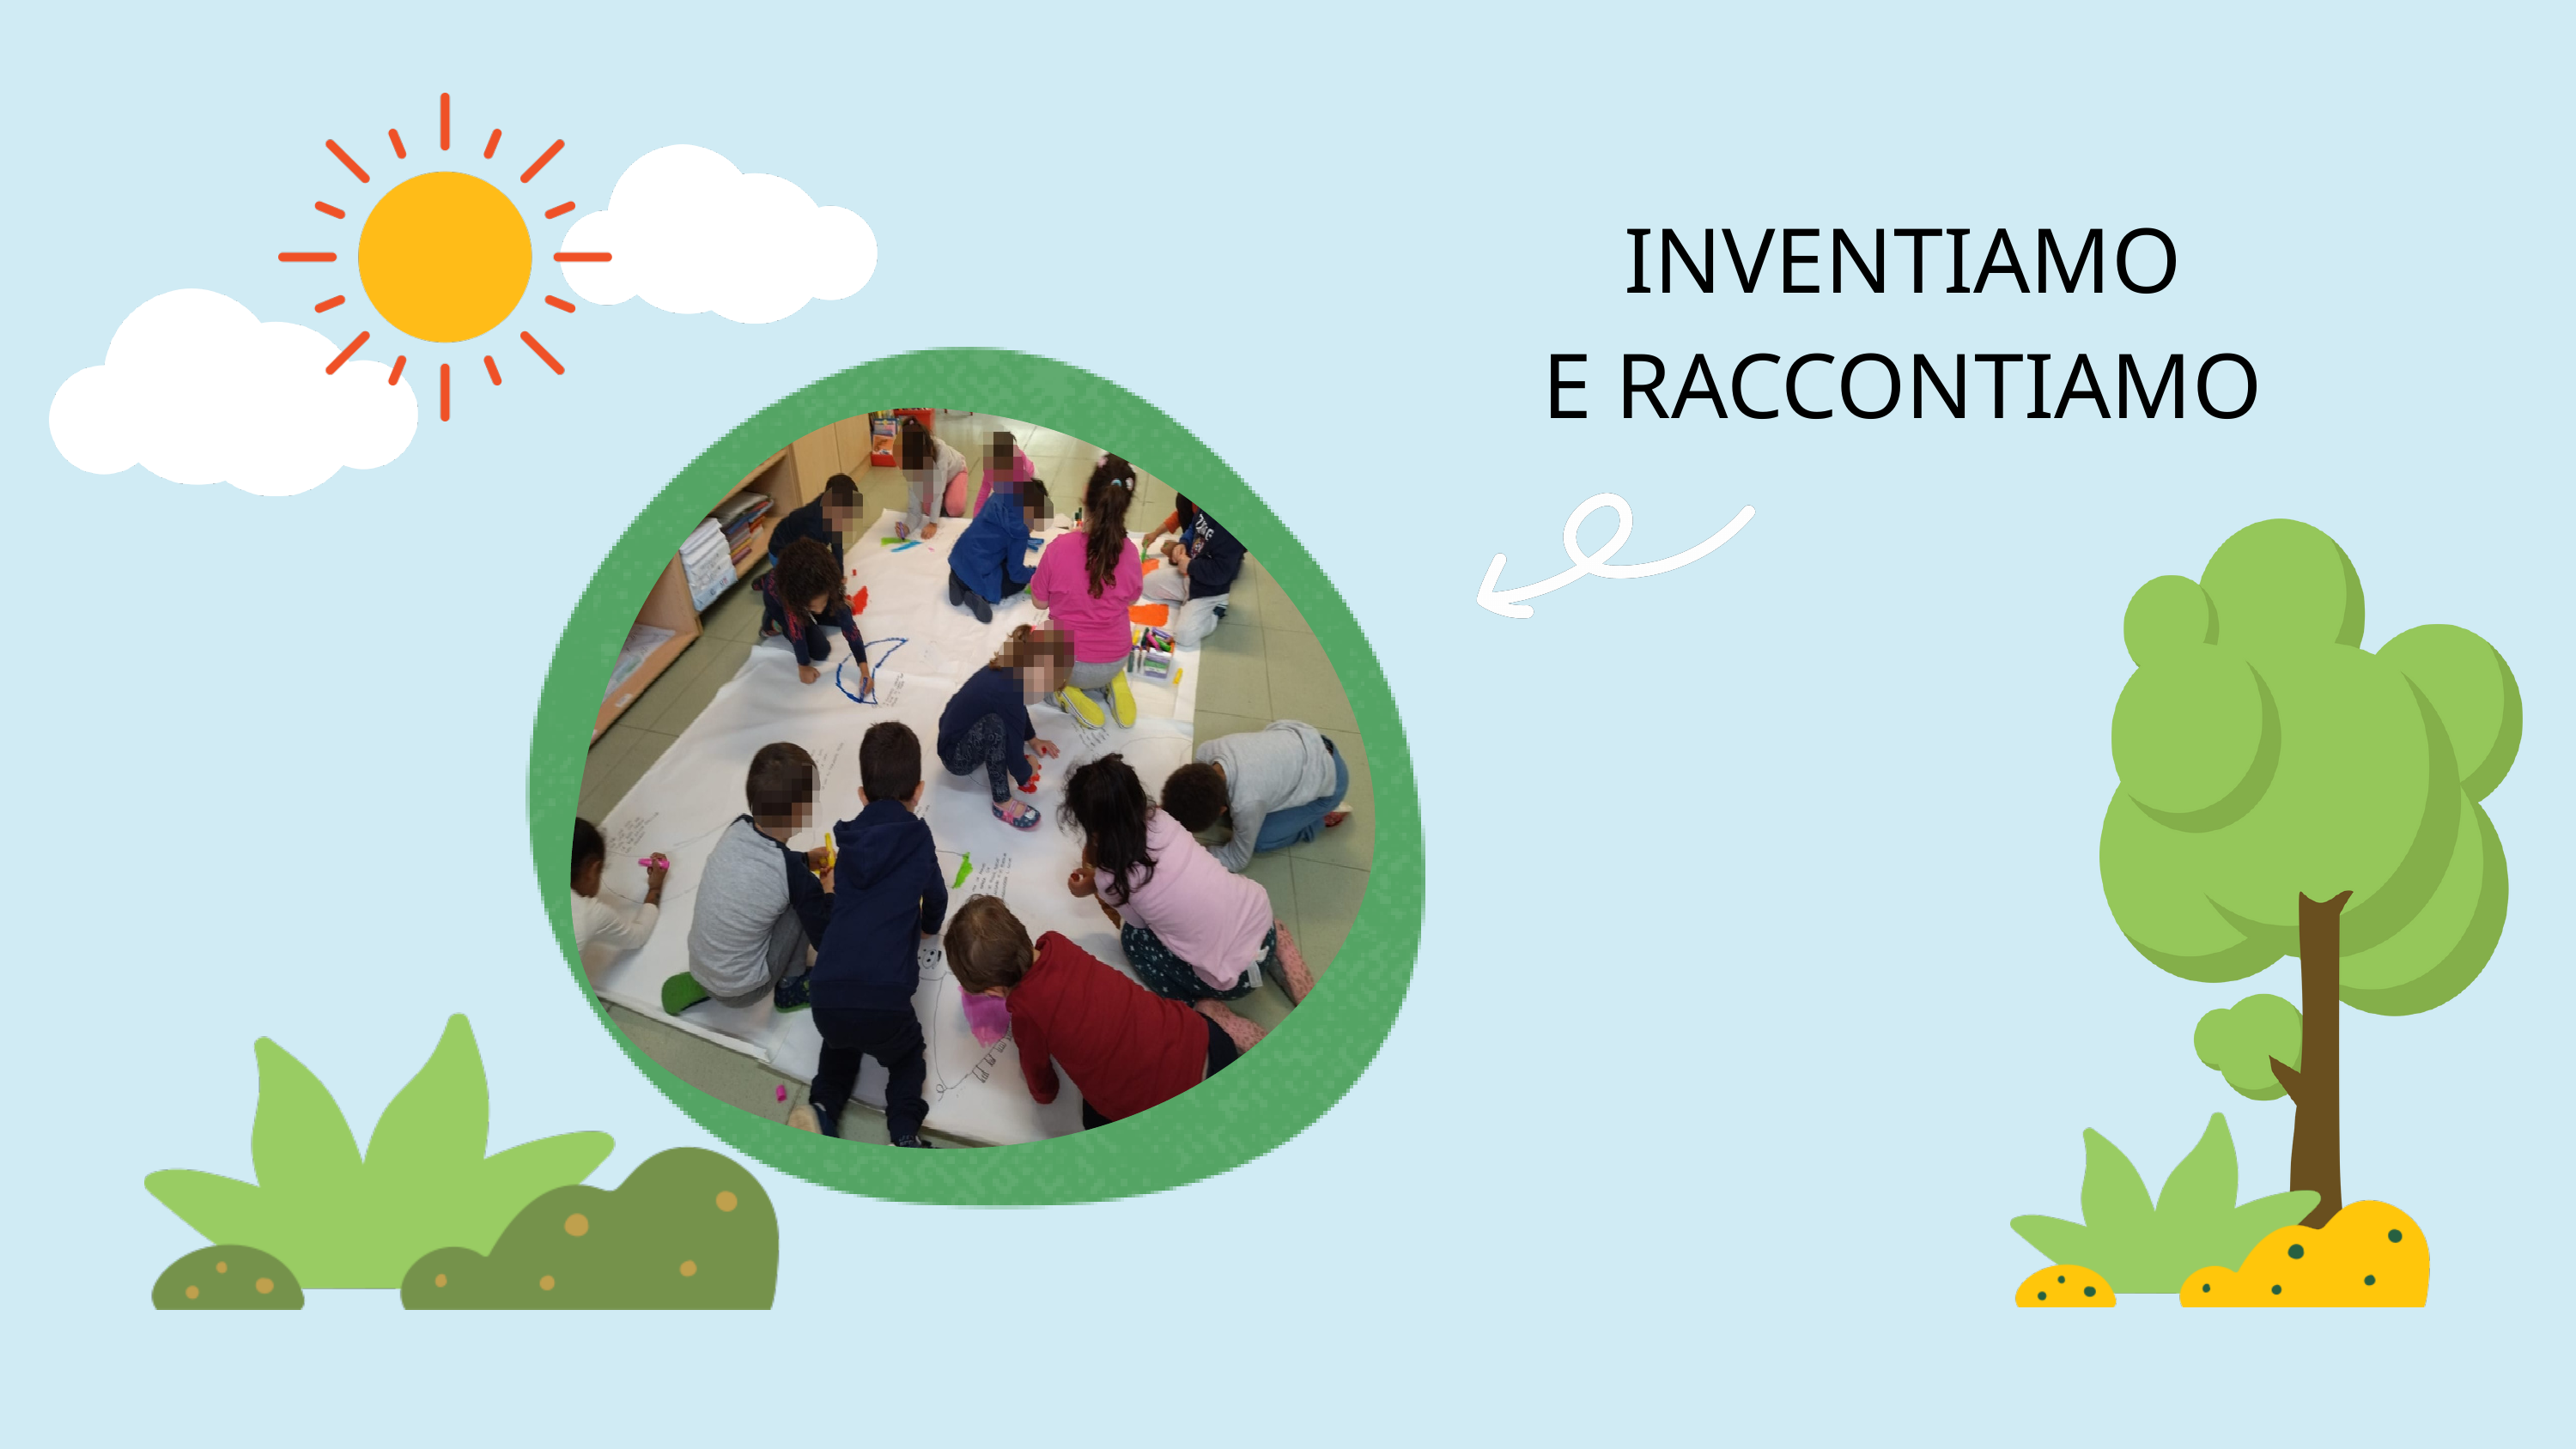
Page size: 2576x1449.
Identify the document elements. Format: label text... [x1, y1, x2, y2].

picture [2010, 518, 2523, 1307]
text_box [570, 408, 1376, 1149]
picture [1474, 470, 1757, 648]
picture [49, 93, 1444, 1310]
text_box INVENTIAMO E RACCONTIAMO [1418, 185, 2388, 437]
